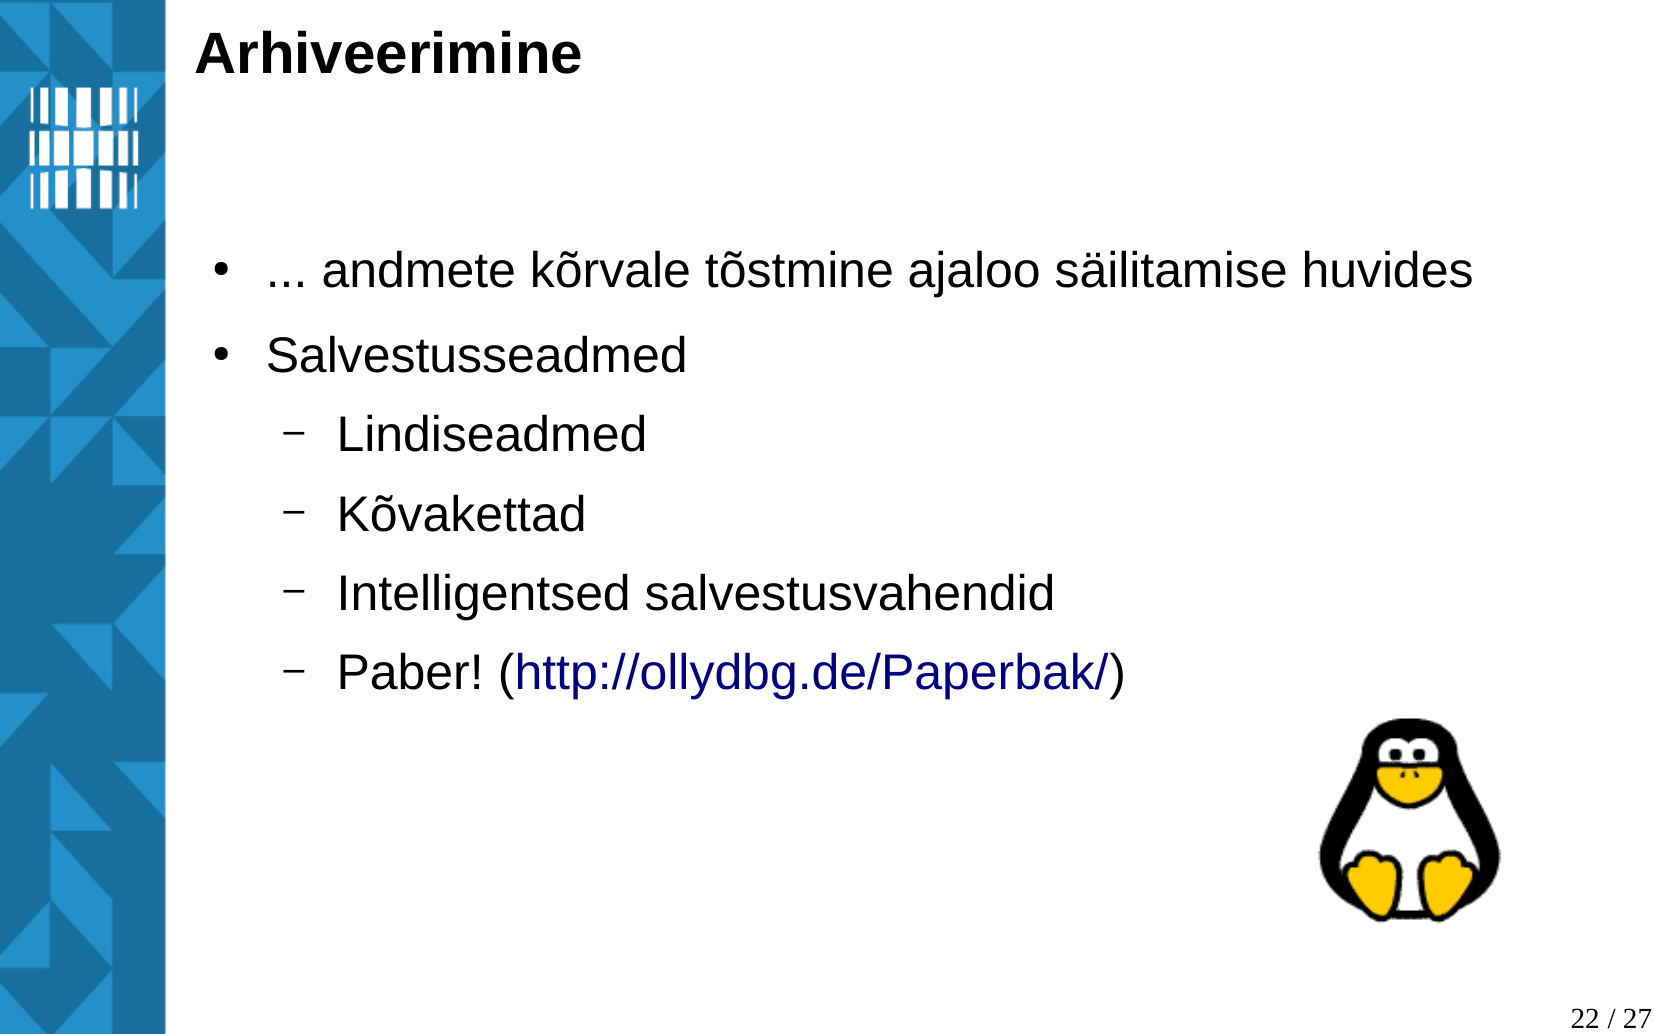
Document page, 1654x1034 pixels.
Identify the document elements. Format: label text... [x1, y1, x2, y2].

picture [1256, 658, 1560, 945]
title Arhiveerimine [194, 11, 1431, 95]
list ... andmete kõrvale tõstmine ajaloo säilitamise huvides Salvestusseadmed Lindiseadmed Kõvakettad Intelligentsed salvestusvahendid Paber! (http://ollydbg.de/Paperbak/) [194, 241, 1507, 924]
